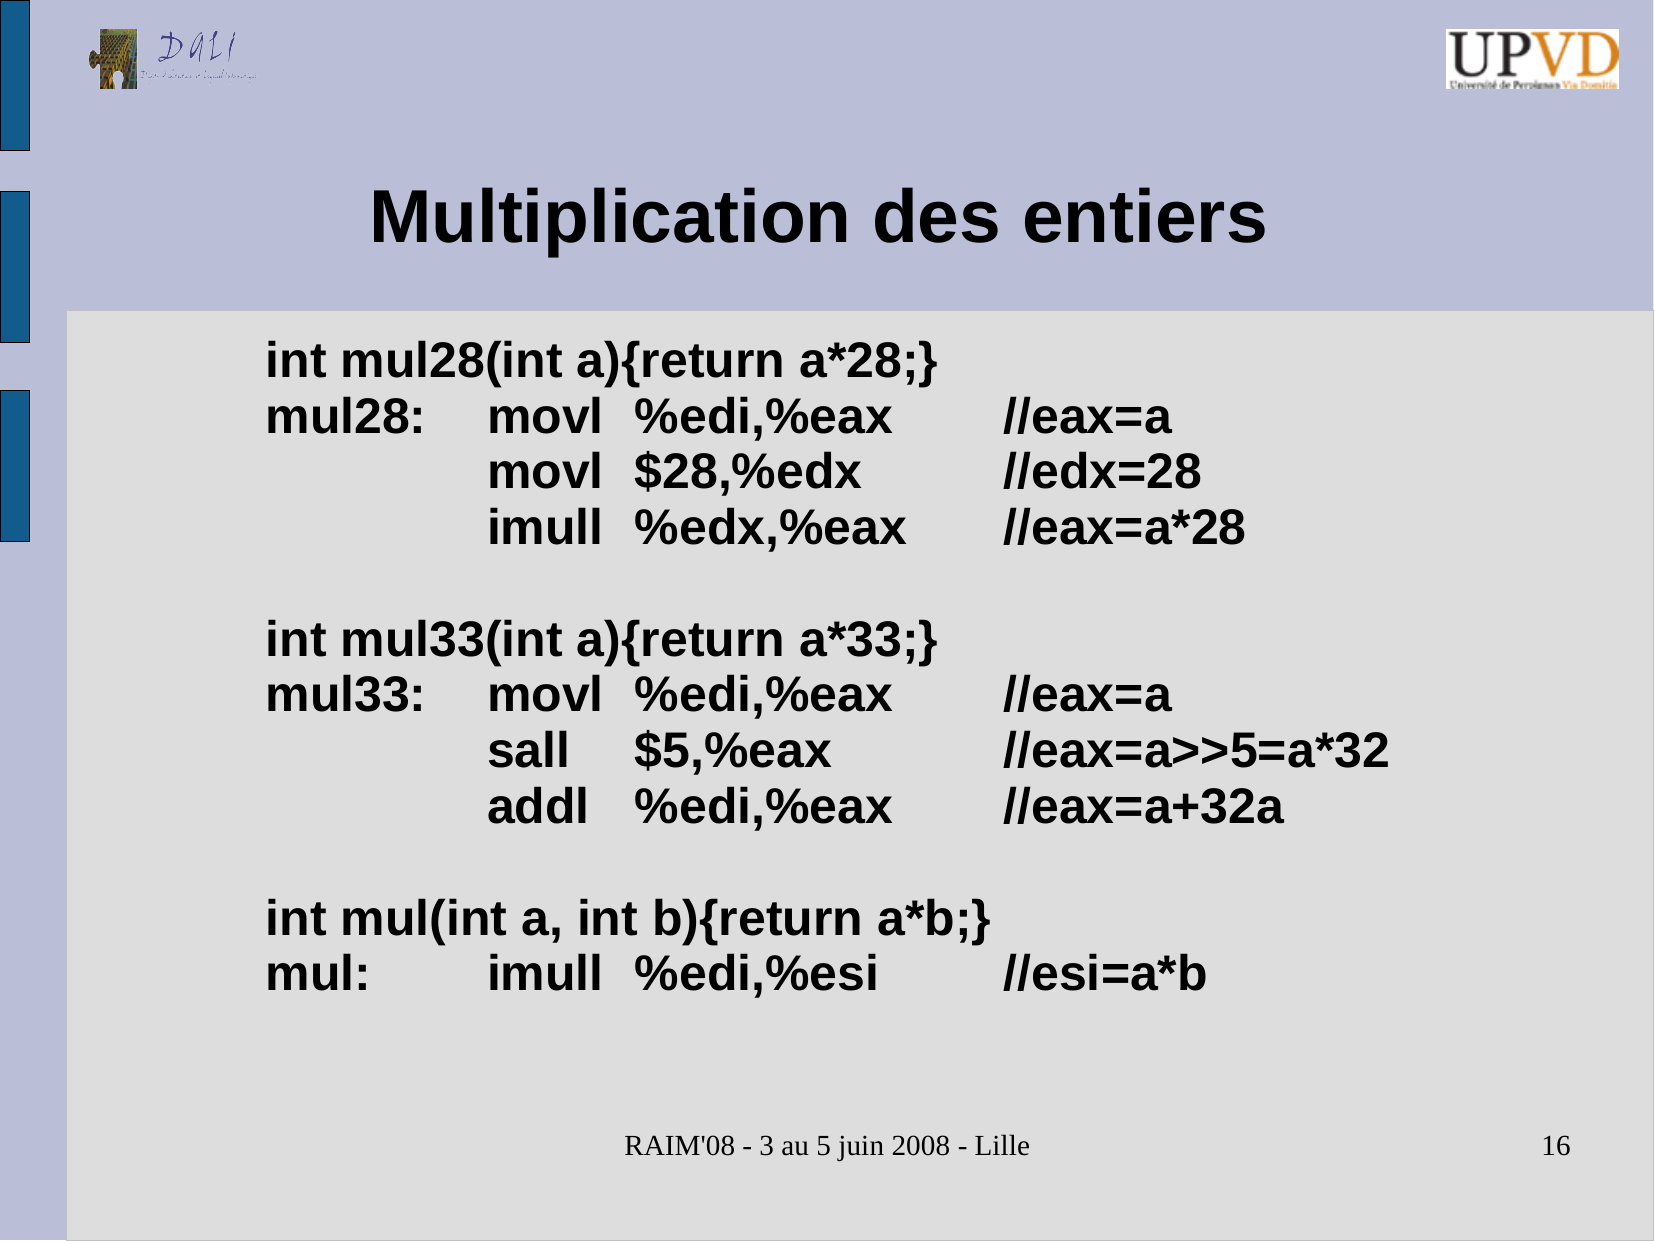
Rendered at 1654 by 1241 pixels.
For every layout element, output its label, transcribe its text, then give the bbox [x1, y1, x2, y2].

text_box Multiplication des entiers [354, 167, 1284, 266]
text_box int mul28(int a){return a*28;} mul28: movl %edi,%eax //eax=a movl $28,%edx //edx=28 imull %edx,%eax //eax=a*28 int mul33(int a){return a*33;} mul33: movl %edi,%eax //eax=a sall $5,%eax //eax=a>>5=a*32 addl %edi,%eax //eax=a+32a int mul(int a, int b){return a*b;} mul: imull %edi,%esi //esi=a*b [250, 324, 1406, 1024]
picture [1446, 29, 1619, 89]
picture [88, 29, 261, 89]
